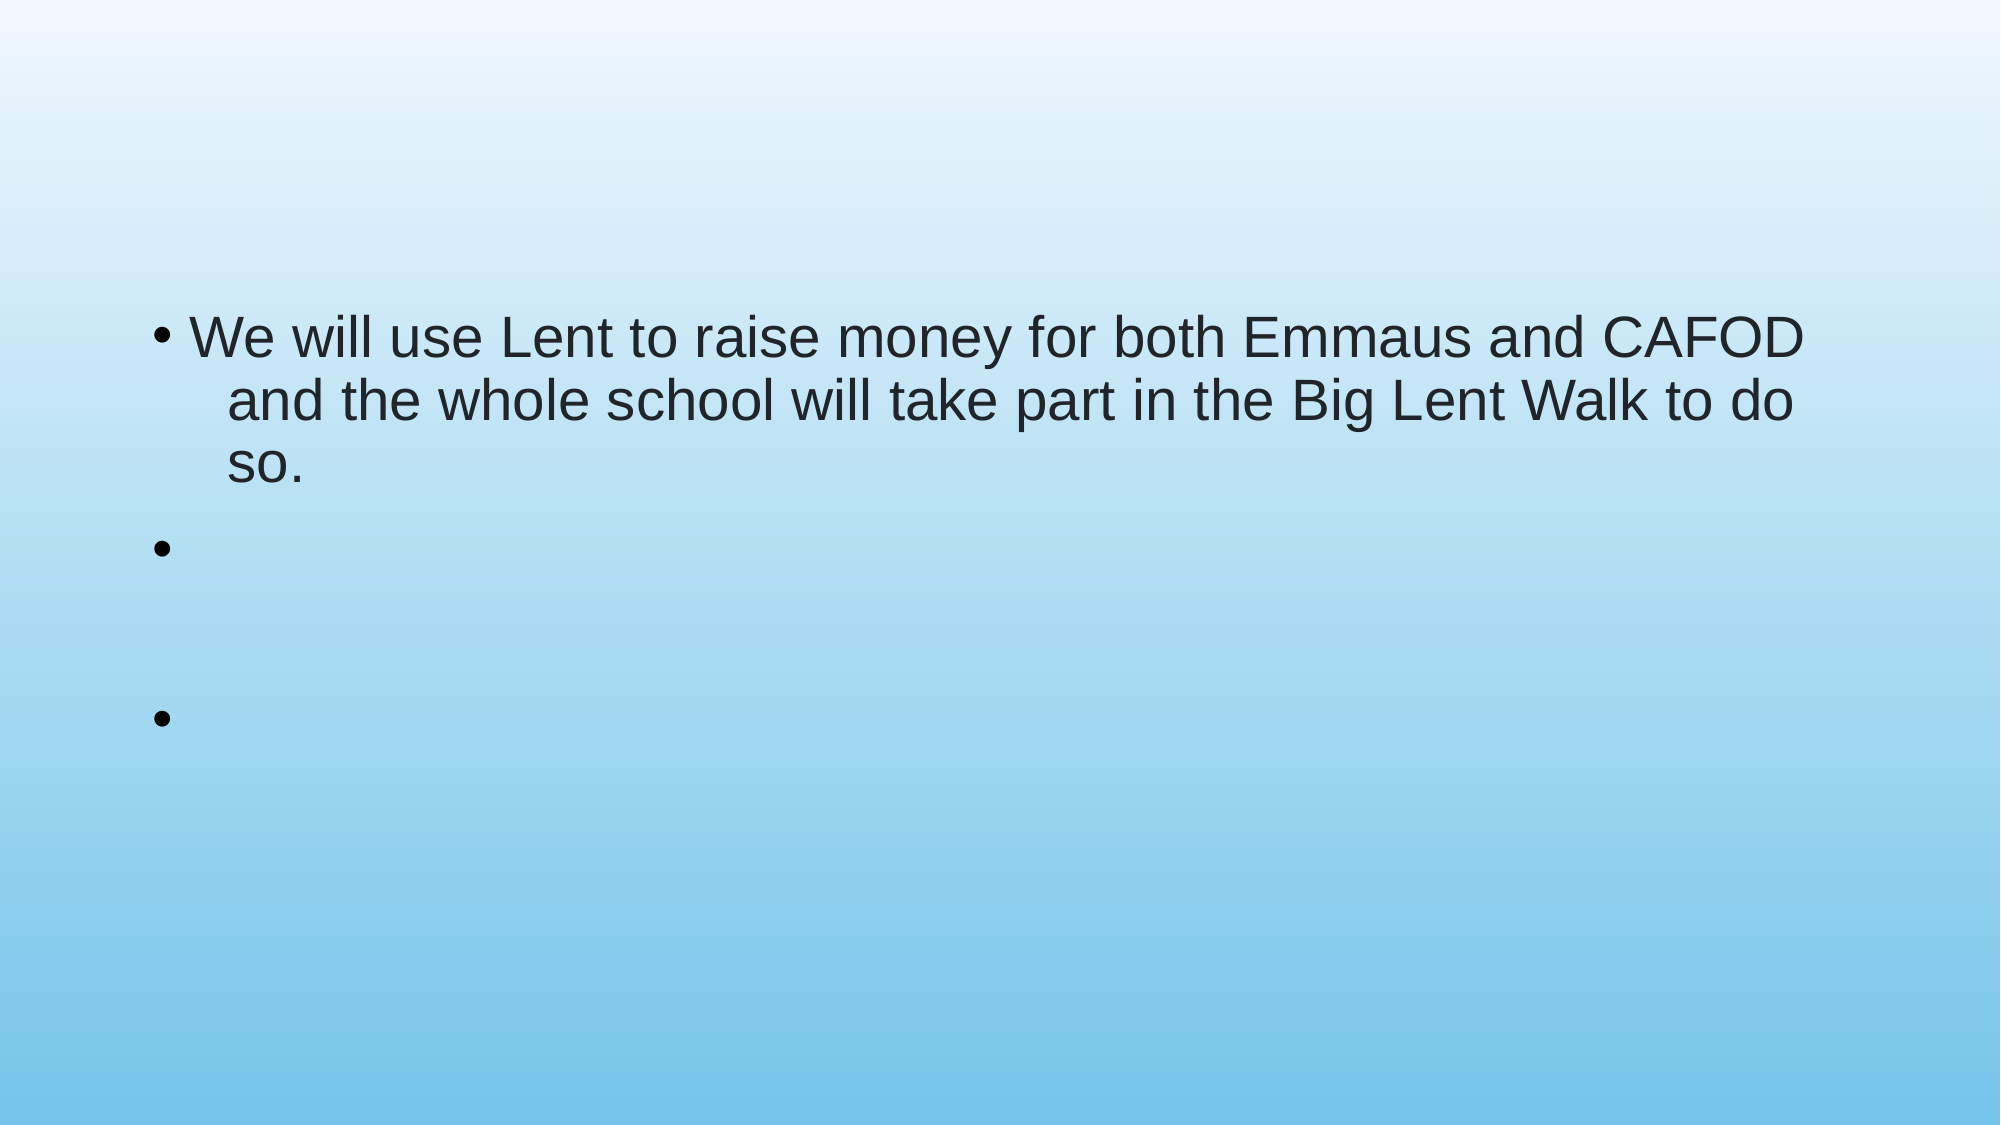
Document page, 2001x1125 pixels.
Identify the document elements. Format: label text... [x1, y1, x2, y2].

list We will use Lent to raise money for both Emmaus and CAFOD and the whole school will take part in the Big Lent Walk to do so. [137, 299, 1863, 1014]
